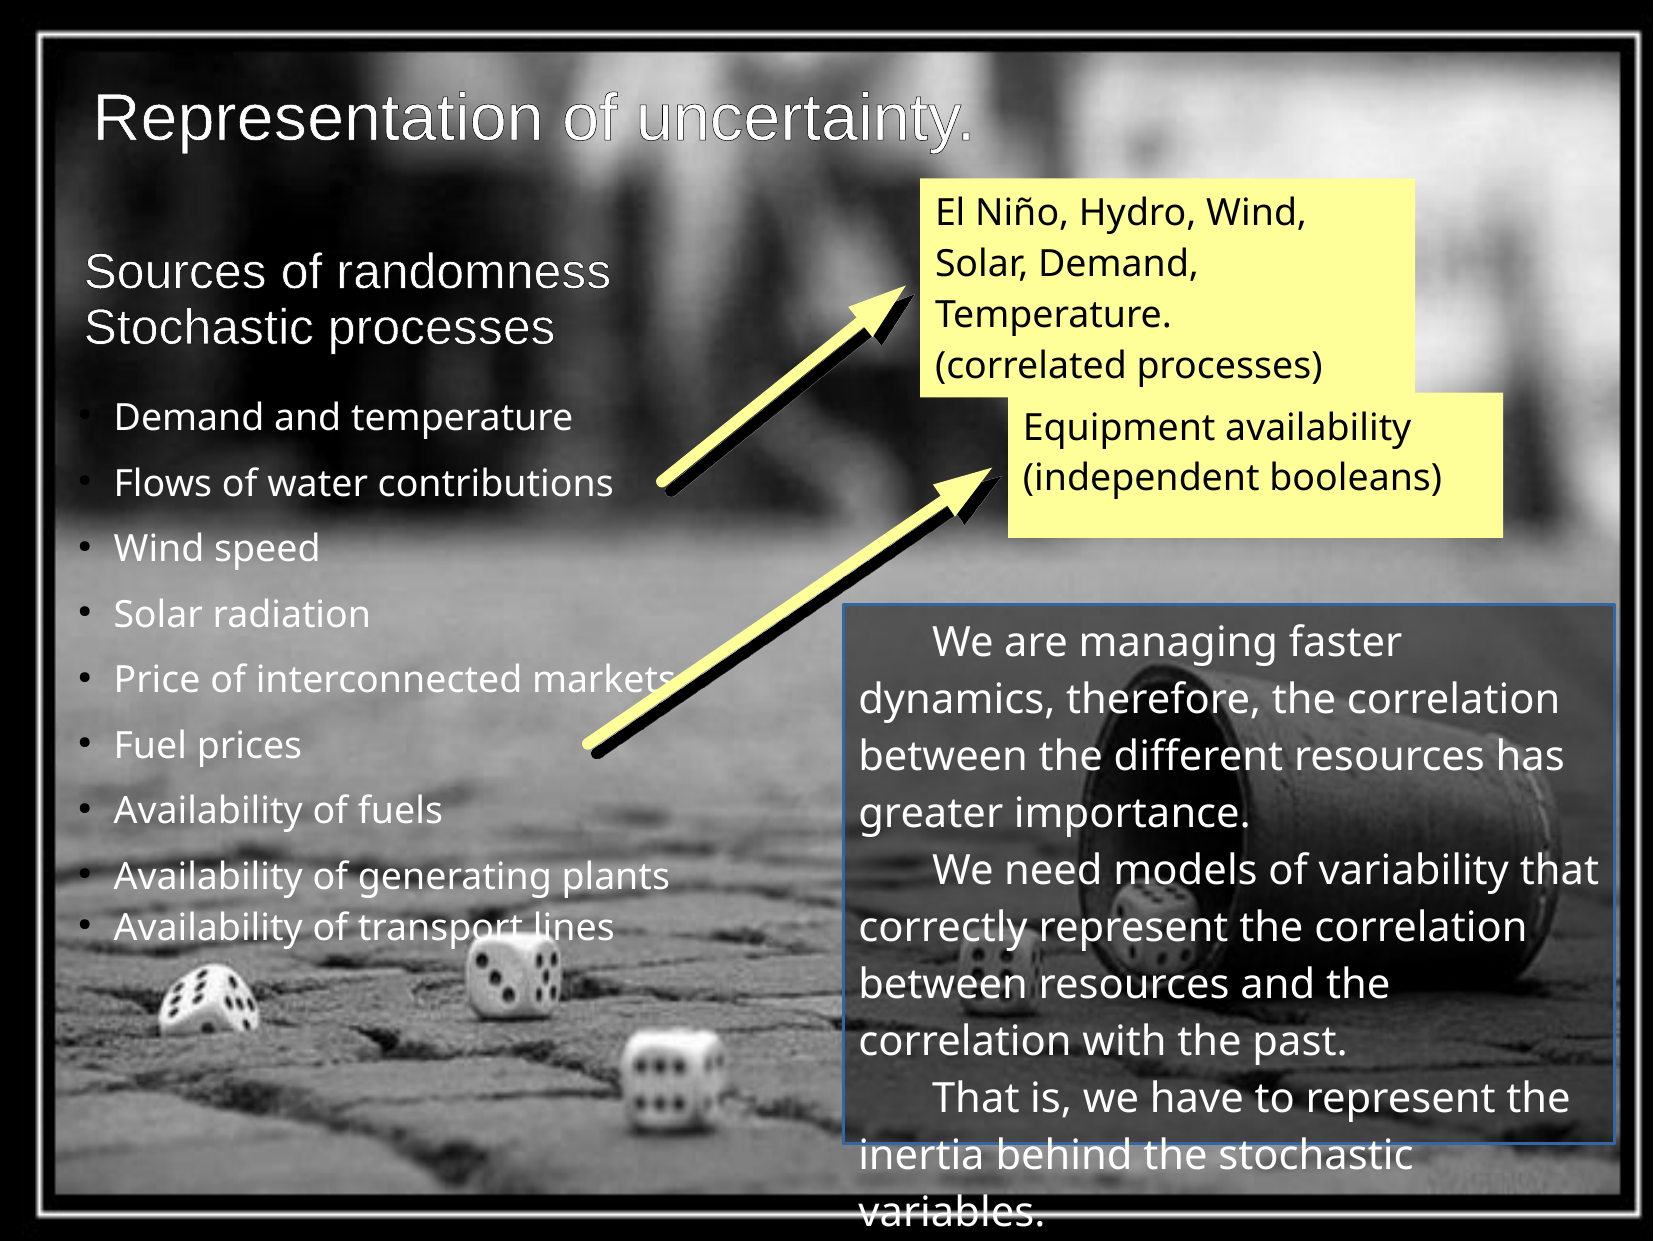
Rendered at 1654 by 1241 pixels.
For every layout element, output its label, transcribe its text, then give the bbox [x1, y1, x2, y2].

text_box Equipment availability (independent booleans) [1008, 392, 1504, 538]
text_box Sources of randomness Stochastic processes [68, 235, 677, 363]
picture [0, 0, 1653, 1241]
text_box Representation of uncertainty. [77, 72, 1216, 166]
text_box El Niño, Hydro, Wind, Solar, Demand, Temperature. (correlated processes) [920, 178, 1416, 368]
text_box We are managing faster dynamics, therefore, the correlation between the different resources has greater importance. We need models of variability that correctly represent the correlation between resources and the correlation with the past. That is, we have to represent the inertia behind the stochastic variables. [843, 604, 1615, 1144]
text_box Demand and temperature Flows of water contributions Wind speed Solar radiation Price of interconnected markets Fuel prices Availability of fuels Availability of generating plants Availability of transport lines [63, 383, 788, 926]
